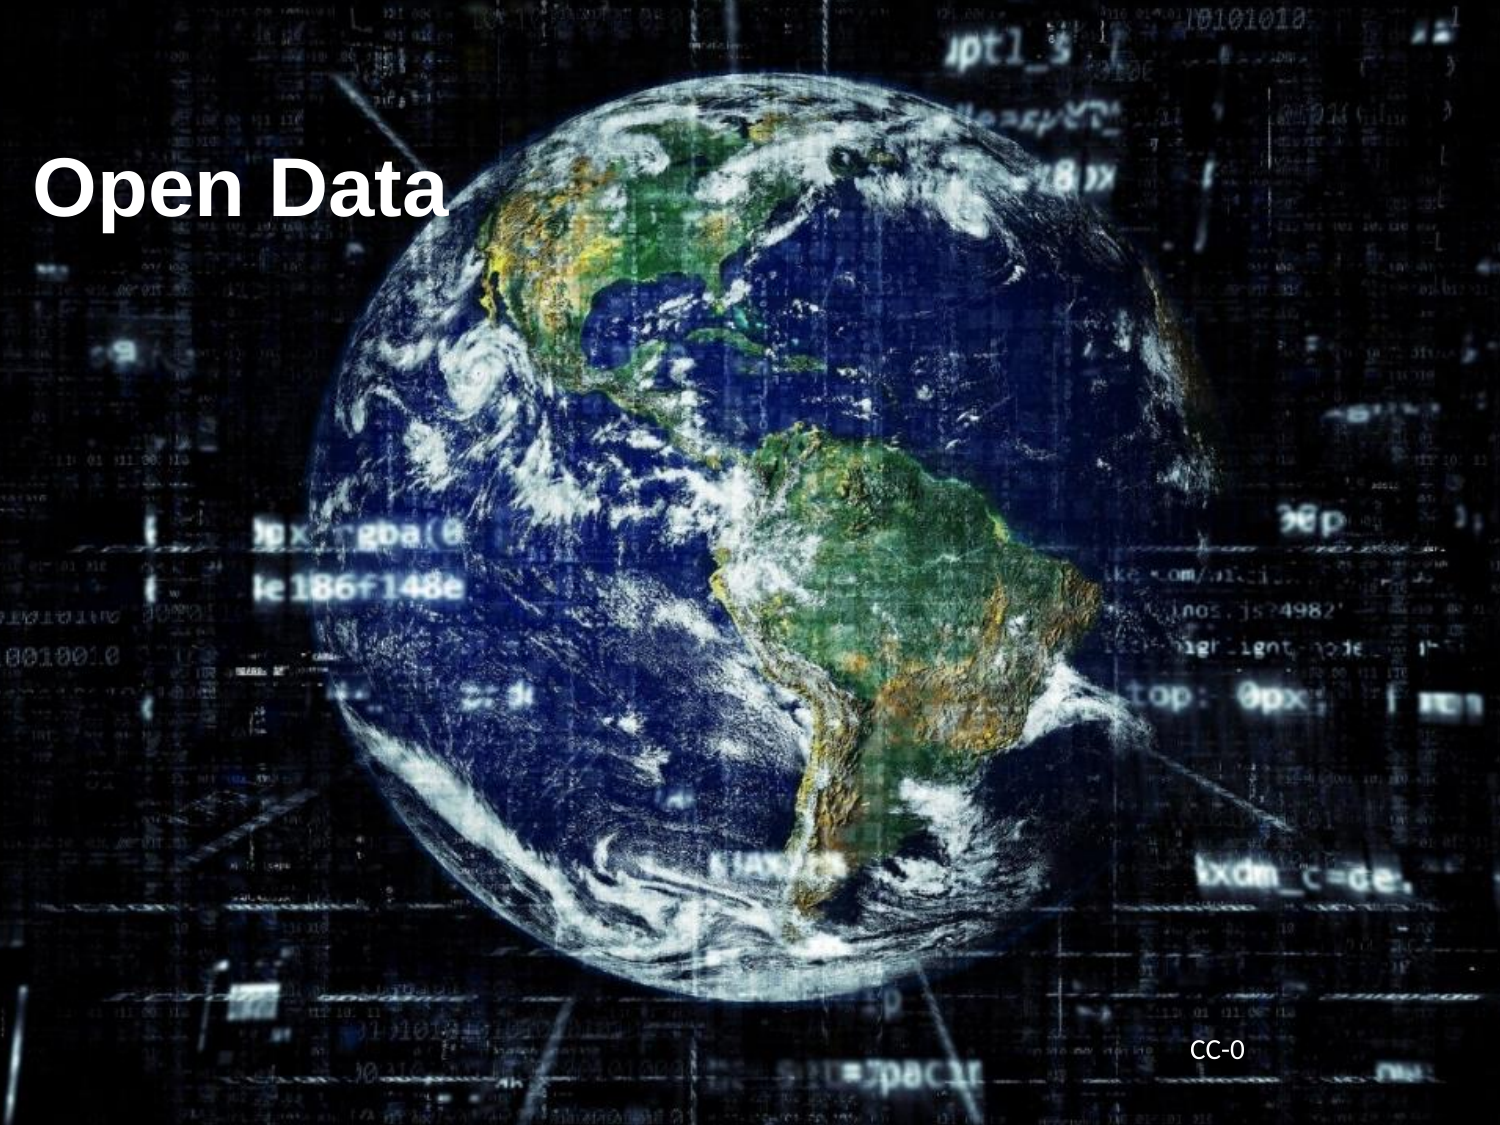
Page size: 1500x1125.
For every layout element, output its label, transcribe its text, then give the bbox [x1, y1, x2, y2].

text_box CC-0 [1175, 1023, 1262, 1074]
text_box Open Data [17, 125, 467, 242]
picture [0, 0, 1500, 1125]
